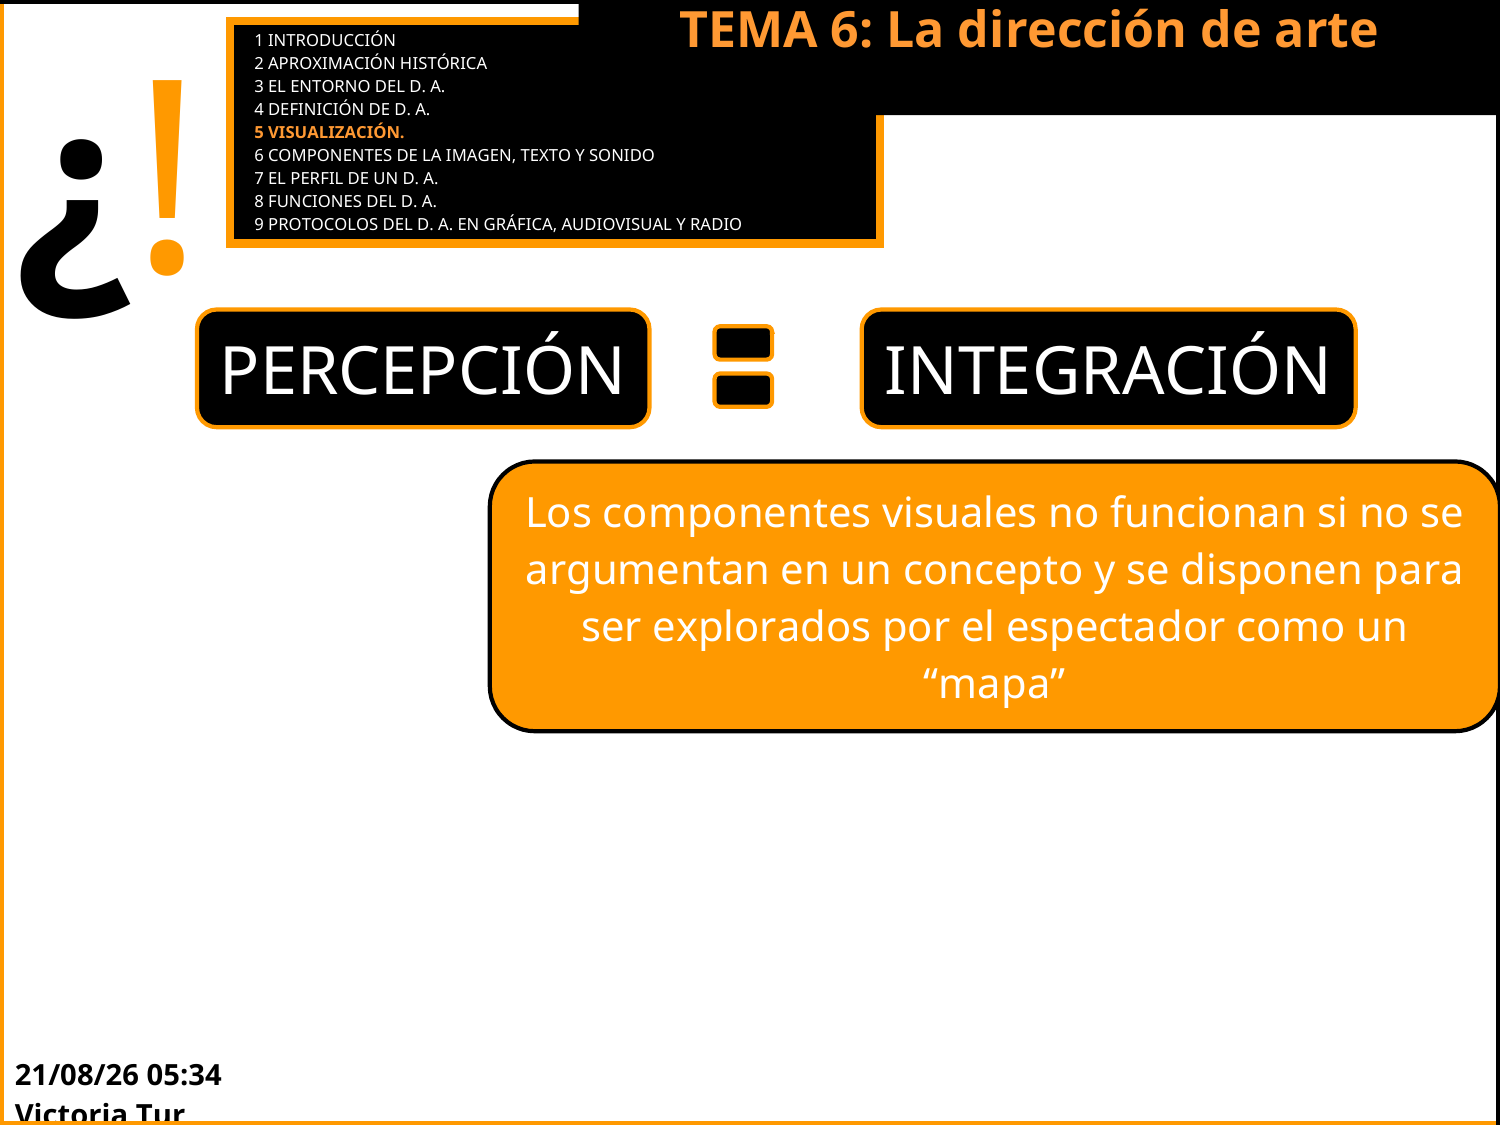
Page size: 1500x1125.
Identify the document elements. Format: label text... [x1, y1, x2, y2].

text_box PERCEPCIÓN [196, 309, 650, 428]
text_box INTEGRACIÓN [861, 309, 1356, 428]
text_box Los componentes visuales no funcionan si no se argumentan en un concepto y se disponen para ser explorados por el espectador como un “mapa” [489, 461, 1500, 732]
text_box [714, 373, 773, 407]
text_box [714, 326, 773, 360]
text_box TEMA 6: La dirección de arte [578, 0, 1500, 116]
text_box 1 INTRODUCCIÓN 2 APROXIMACIÓN HISTÓRICA 3 EL ENTORNO DEL D. A. 4 DEFINICIÓN DE D. A. 5 VISUALIZACIÓN. 6 COMPONENTES DE LA IMAGEN, TEXTO Y SONIDO 7 EL PERFIL DE UN D. A. 8 FUNCIONES DEL D. A. 9 PROTOCOLOS DEL D. A. EN GRÁFICA, AUDIOVISUAL Y RADIO [230, 20, 880, 244]
